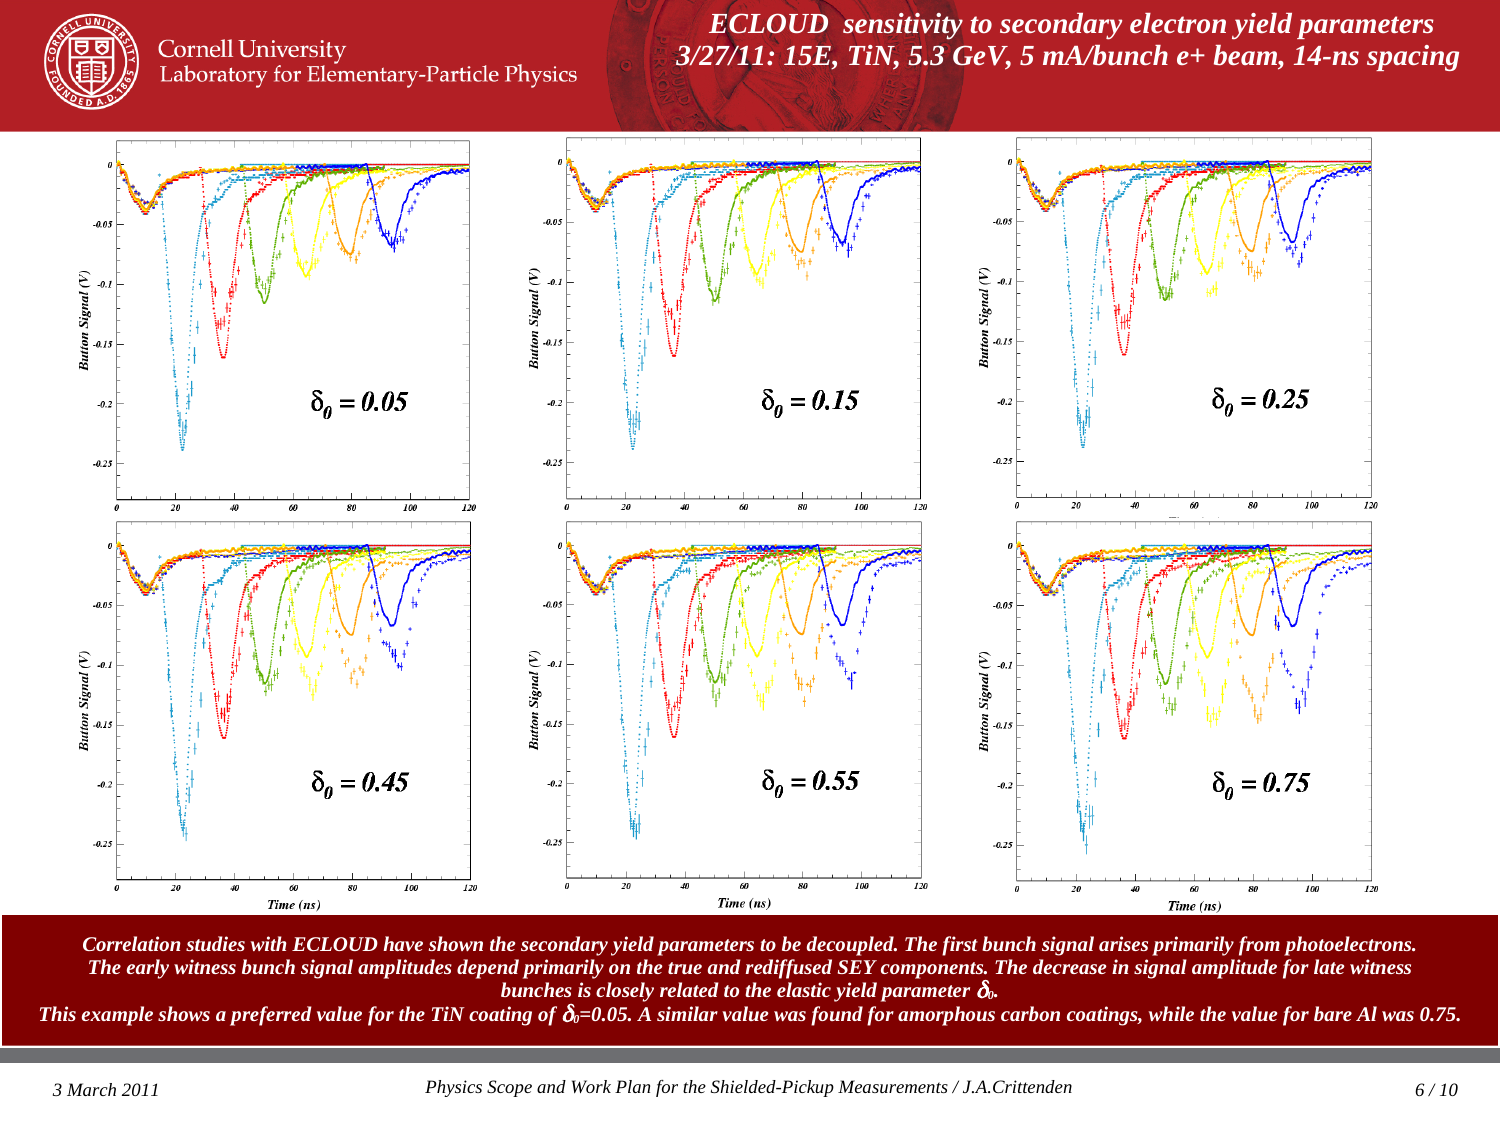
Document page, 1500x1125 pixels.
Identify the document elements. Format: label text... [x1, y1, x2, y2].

picture [75, 137, 481, 915]
picture [975, 134, 1381, 915]
picture [525, 134, 931, 915]
picture [0, 0, 1500, 132]
text_box ECLOUD sensitivity to secondary electron yield parameters 3/27/11: 15E, TiN, 5.3 GeV, 5 mA/bunch e+ beam, 14-ns spacing [637, 0, 1500, 113]
text_box Correlation studies with ECLOUD have shown the secondary yield parameters to be decoupled. The first bunch signal arises primarily from photoelectrons. The early witness bunch signal amplitudes depend primarily on the true and rediffused SEY components. The decrease in signal amplitude for late witness bunches is closely related to the elastic yield parameter d0. This example shows a preferred value for the TiN coating of d0=0.05. A similar value was found for amorphous carbon coatings, while the value for bare Al was 0.75. [2, 915, 1498, 1046]
